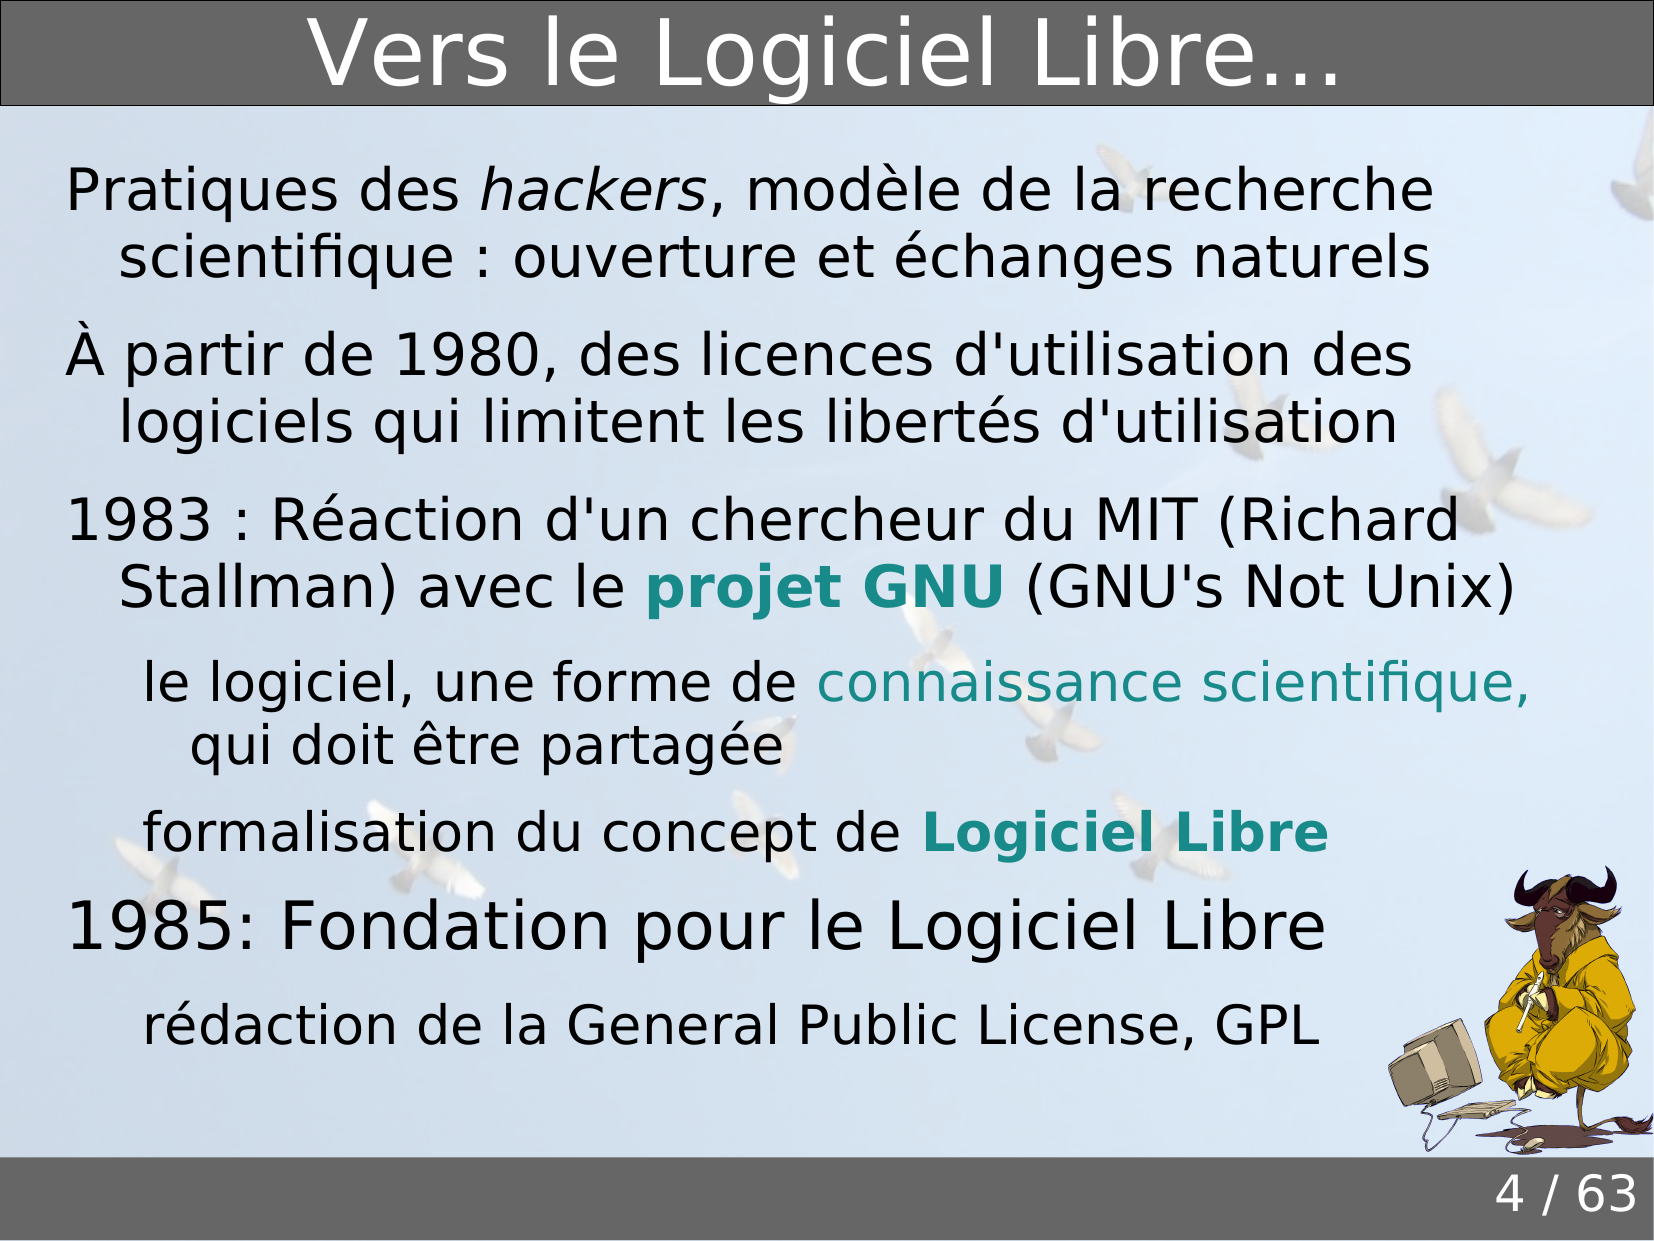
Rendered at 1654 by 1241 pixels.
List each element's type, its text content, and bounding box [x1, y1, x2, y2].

list Pratiques des hackers, modèle de la recherche scientifique : ouverture et échanges naturels À partir de 1980, des licences d'utilisation des logiciels qui limitent les libertés d'utilisation 1983 : Réaction d'un chercheur du MIT (Richard Stallman) avec le projet GNU (GNU's Not Unix) le logiciel, une forme de connaissance scientifique, qui doit être partagée formalisation du concept de Logiciel Libre 1985: Fondation pour le Logiciel Libre rédaction de la General Public License, GPL [48, 156, 1602, 1085]
picture [1358, 858, 1654, 1163]
title Vers le Logiciel Libre... [0, 0, 1654, 107]
